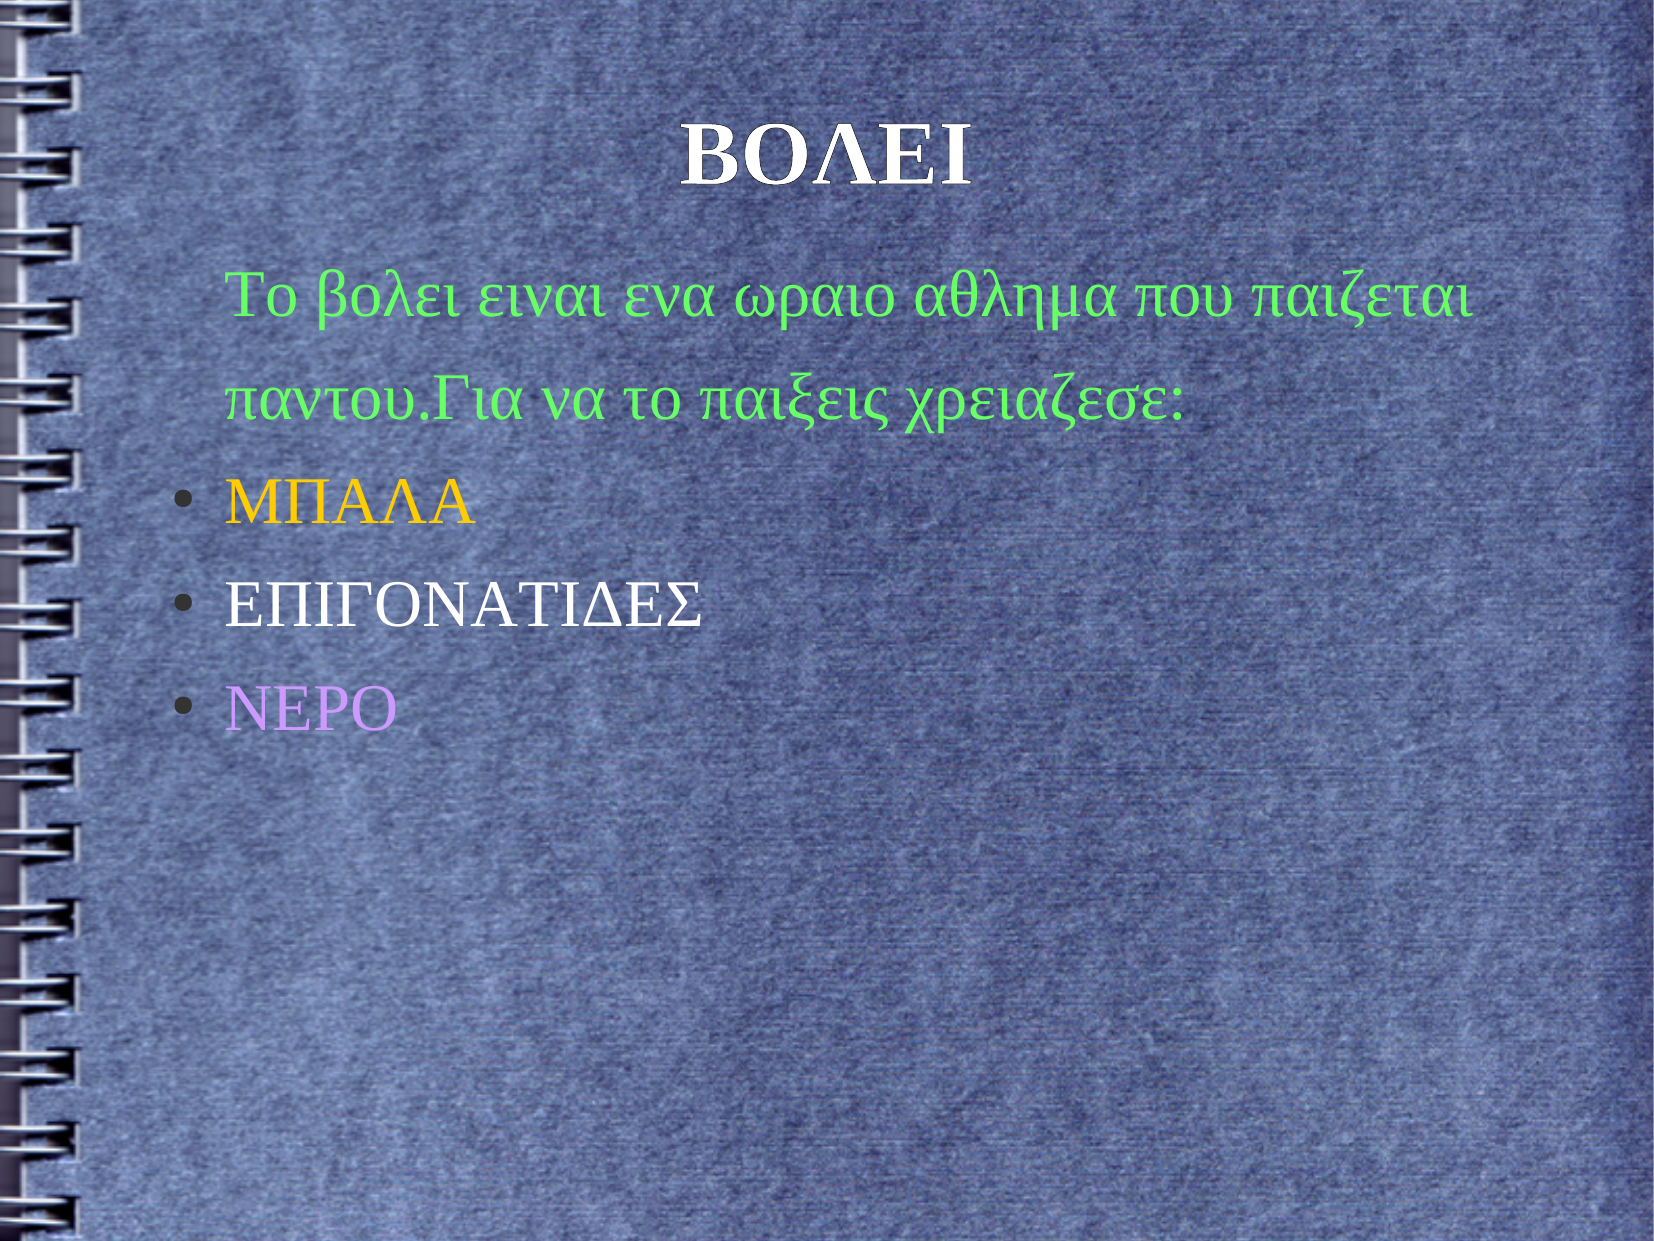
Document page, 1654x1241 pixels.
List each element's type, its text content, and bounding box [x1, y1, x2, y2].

picture [0, 0, 1654, 1241]
list Το βολει ειναι ενα ωραιο αθλημα που παιζεται παντου.Για να το παιξεις χρειαζεσε: ΜΠΑΛΑ ΕΠΙΓΟΝΑΤΙΔΕΣ ΝΕΡΟ [153, 256, 1535, 1038]
title ΒΟΛΕΙ [82, 49, 1571, 257]
